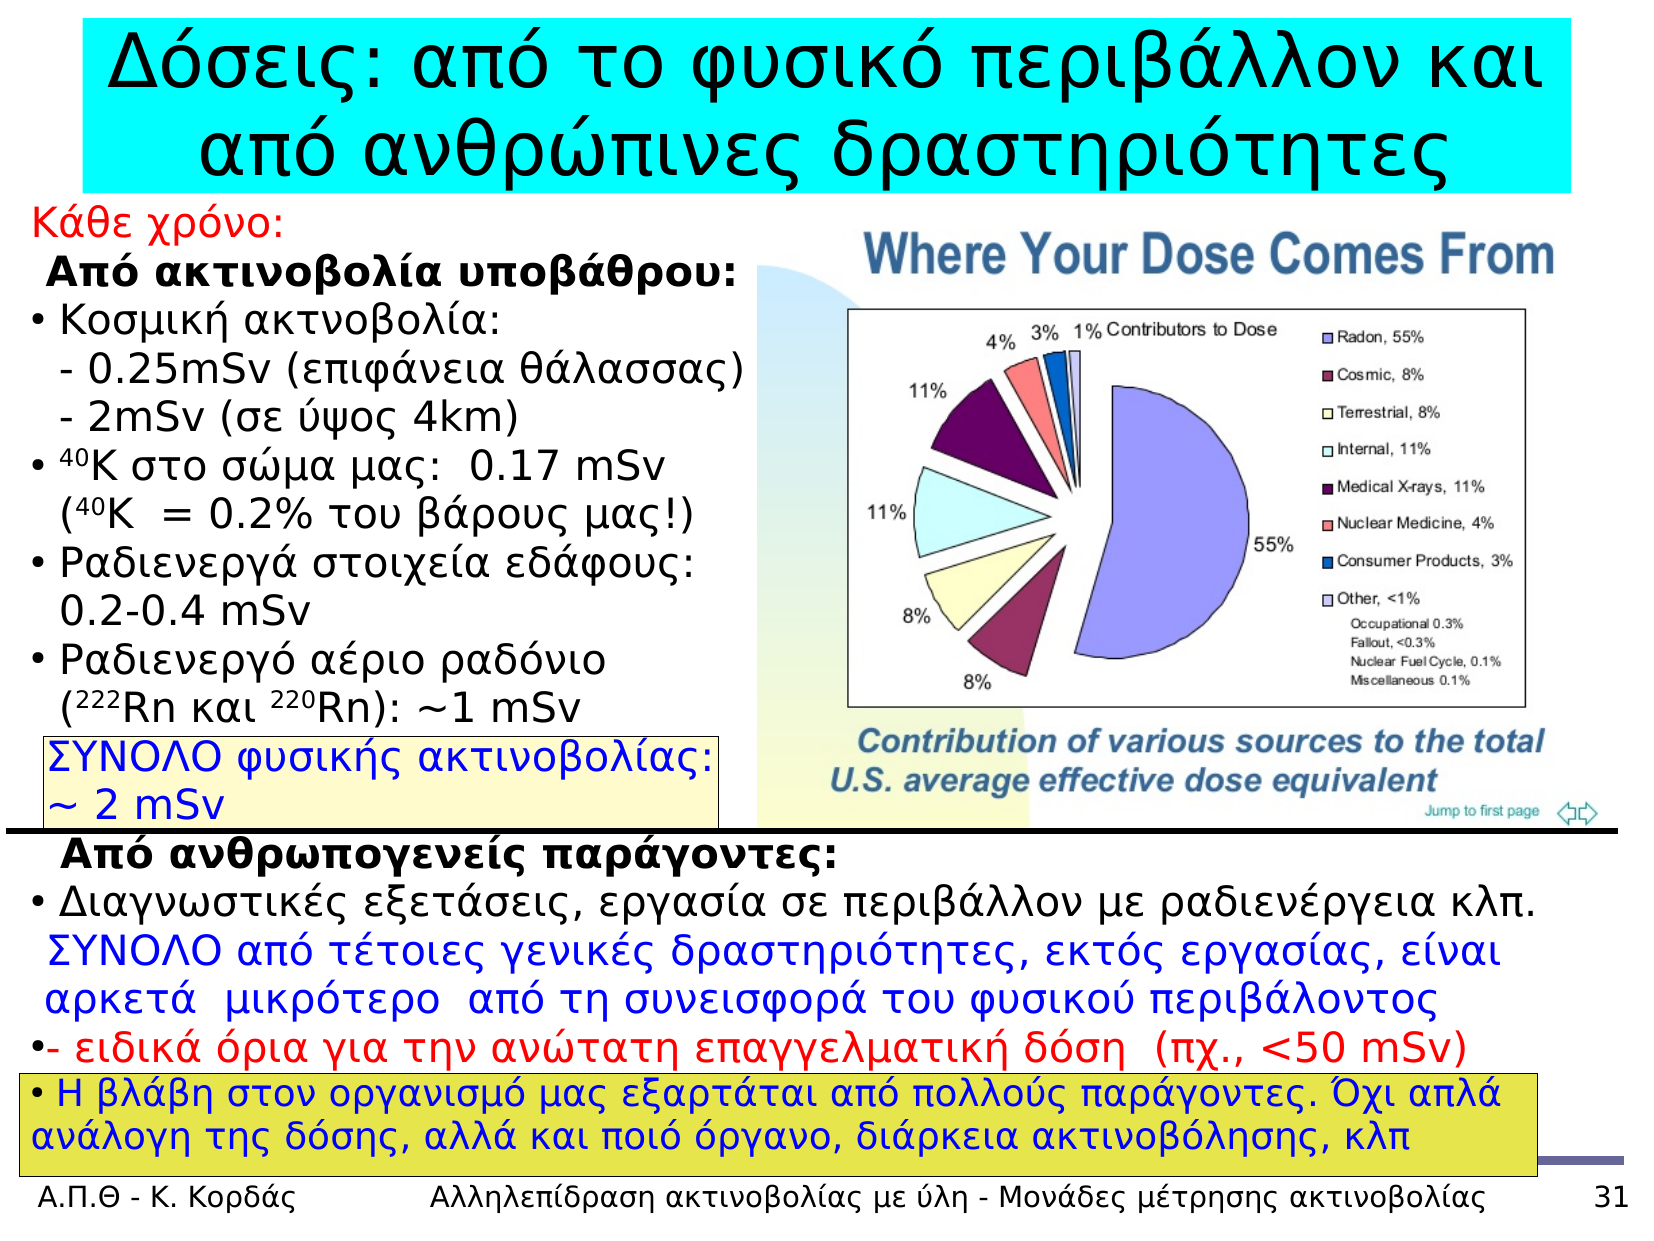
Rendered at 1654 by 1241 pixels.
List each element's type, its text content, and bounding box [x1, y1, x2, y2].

picture [1571, 186, 1618, 191]
text_box Κάθε χρόνο: Από ακτινοβολία υποβάθρου: Κοσμική ακτνοβολία: - 0.25mSv (επιφάνεια θάλασσας) - 2mSv (σε ύψος 4km) 40Κ στο σώμα μας: 0.17 mSv (40Κ = 0.2% του βάρους μας!) Ραδιενεργά στοιχεία εδάφους: 0.2-0.4 mSv Ραδιενεργό αέριο ραδόνιο (222Rn και 220Rn): ~1 mSv ΣΥΝΟΛΟ φυσικής ακτινοβολίας: ~ 2 mSv Από ανθρωπογενείς παράγοντες: Διαγνωστικές εξετάσεις, εργασία σε περιβάλλον με ραδιενέργεια κλπ. ΣΥΝΟΛΟ από τέτοιες γενικές δραστηριότητες, εκτός εργασίας, είναι αρκετά μικρότερο από τη συνεισφορά του φυσικού περιβάλοντος - ειδικά όρια για την ανώτατη επαγγελματική δόση (πχ., <50 mSv) Η βλάβη στον οργανισμό μας εξαρτάται από πολλούς παράγοντες. Όχι απλά ανάλογη της δόσης, αλλά και ποιό όργανο, διάρκεια ακτινοβόλησης, κλπ [15, 191, 1654, 1190]
title Δόσεις: από το φυσικό περιβάλλον και από ανθρώπινες δραστηριότητες [82, 18, 1571, 191]
